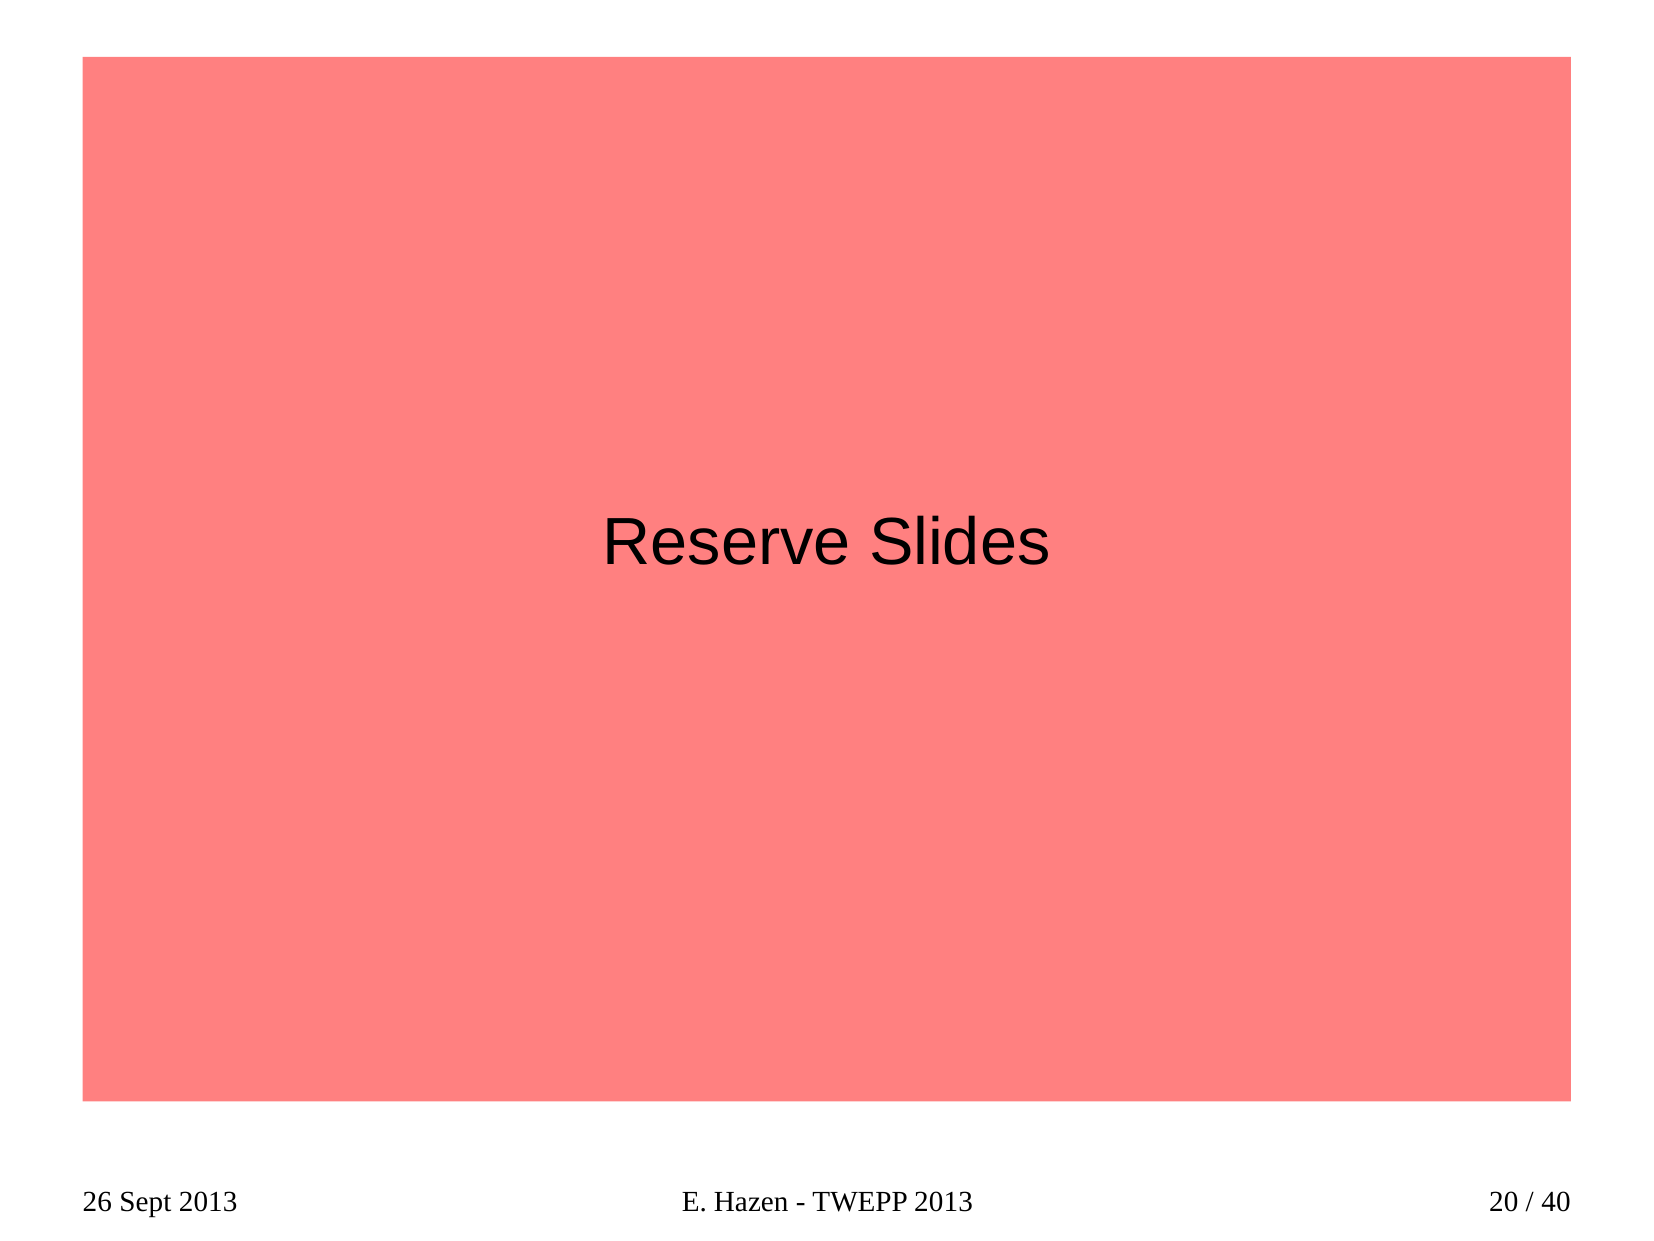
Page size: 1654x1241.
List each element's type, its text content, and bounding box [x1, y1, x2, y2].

subtitle Reserve Slides [82, 56, 1571, 1102]
